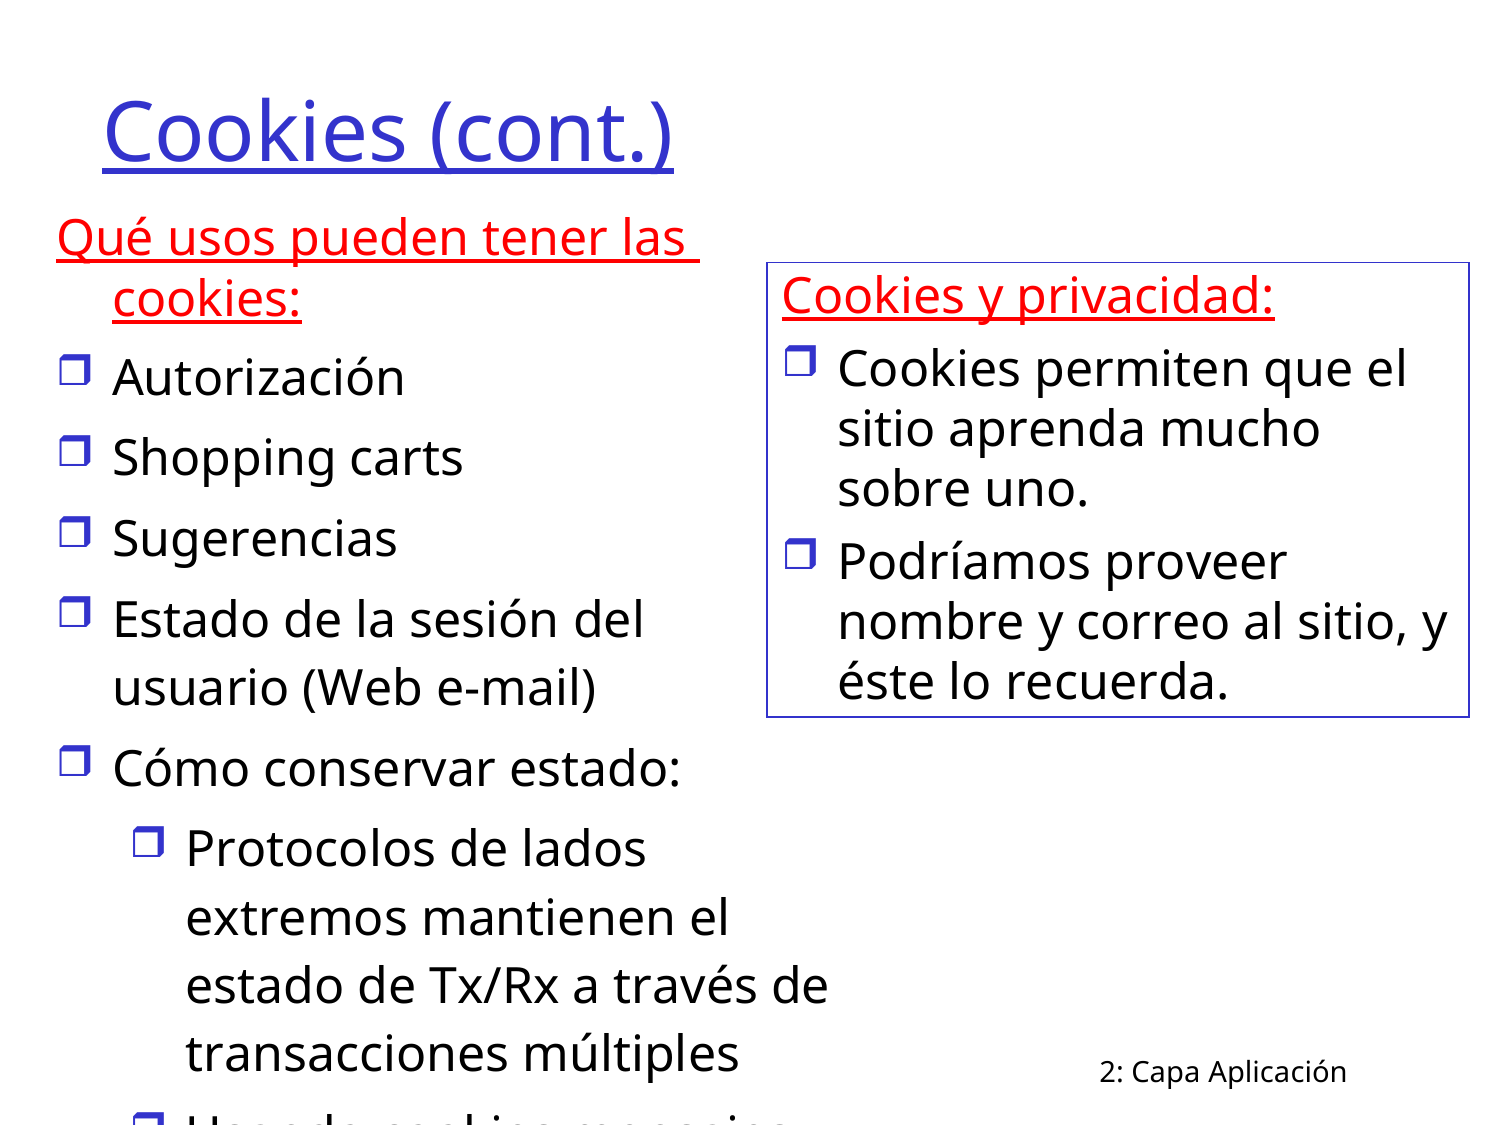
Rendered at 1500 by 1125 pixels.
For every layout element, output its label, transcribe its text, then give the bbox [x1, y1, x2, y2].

text_box Cookies y privacidad: Cookies permiten que el sitio aprenda mucho sobre uno. Podríamos proveer nombre y correo al sitio, y éste lo recuerda. [766, 262, 1469, 717]
title Cookies (cont.) [87, 37, 1363, 225]
list Qué usos pueden tener las cookies: Autorización Shopping carts Sugerencias Estado de la sesión del usuario (Web e-mail) Cómo conservar estado: Protocolos de lados extremos mantienen el estado de Tx/Rx a través de transacciones múltiples Usando cookies mensajes HTTP llevan estado. [41, 198, 853, 1125]
